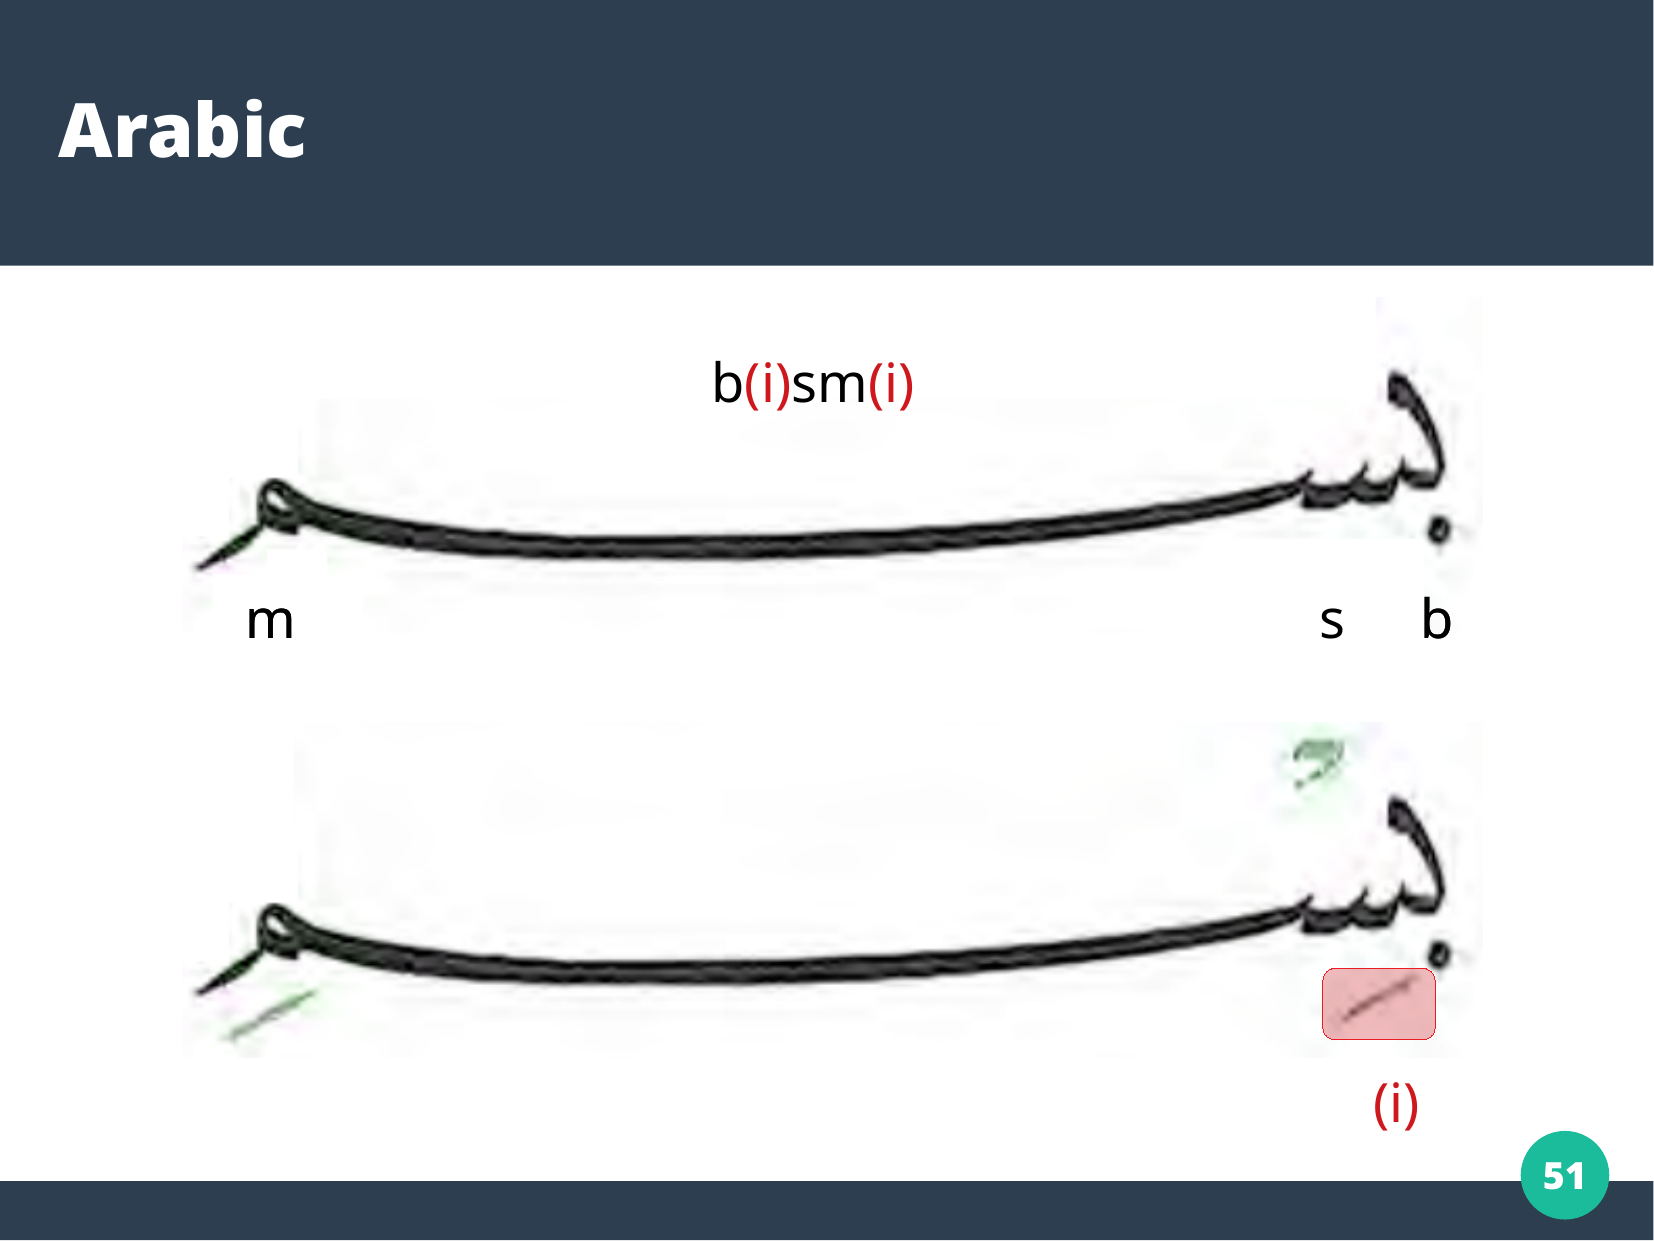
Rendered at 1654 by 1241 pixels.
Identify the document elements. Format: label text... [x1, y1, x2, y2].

picture [182, 722, 1483, 1058]
text_box (i) [1358, 1057, 1447, 1135]
picture [182, 297, 1483, 633]
text_box s [1305, 572, 1365, 651]
text_box b(i)sm(i) [696, 336, 993, 438]
text_box b [1405, 572, 1465, 651]
text_box [1322, 968, 1436, 1040]
title Arabic [59, 49, 1595, 207]
text_box m [230, 572, 308, 651]
